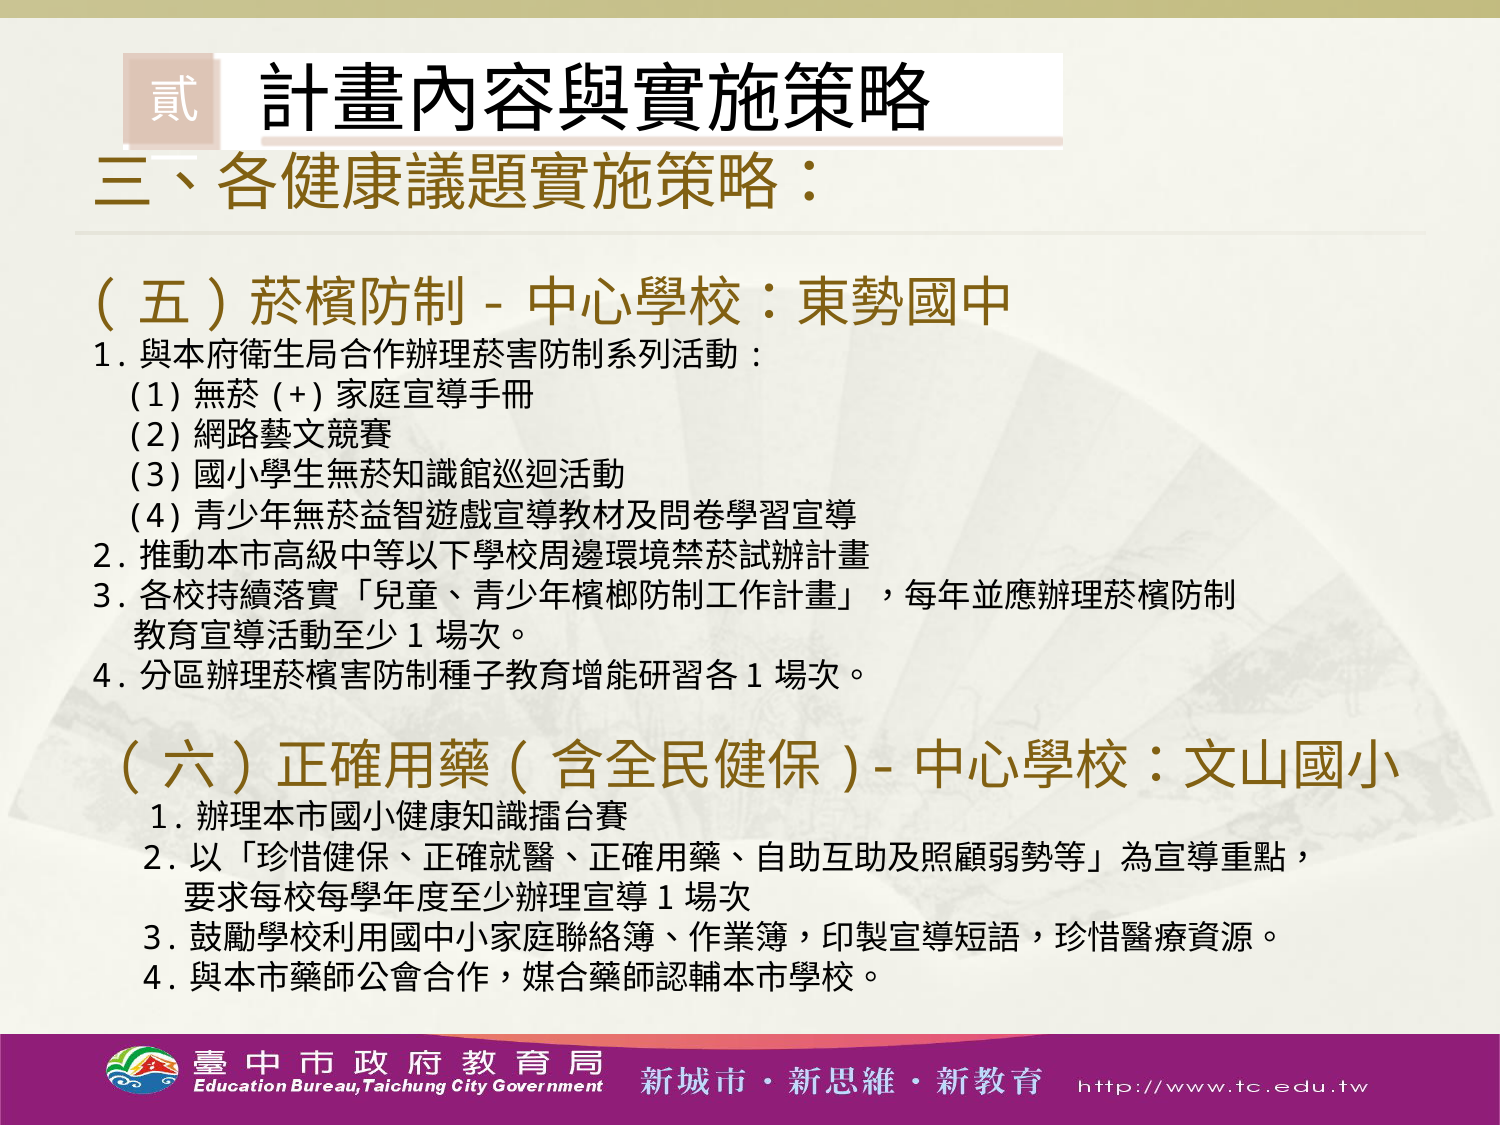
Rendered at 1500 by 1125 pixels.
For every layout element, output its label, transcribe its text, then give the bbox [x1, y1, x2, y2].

picture [0, 18, 1500, 1125]
text_box 計畫內容與實施策略 [242, 42, 1377, 149]
text_box 貳一 [134, 60, 199, 196]
list 三、各健康議題實施策略： (五)菸檳防制-中心學校：東勢國中 1.與本府衛生局合作辦理菸害防制系列活動: (1)無菸(+)家庭宣導手冊 (2)網路藝文競賽 (3)國小學生無菸知識館巡迴活動 (4)青少年無菸益智遊戲宣導教材及問卷學習宣導 2.推動本市高級中等以下學校周邊環境禁菸試辦計畫 3.各校持續落實「兒童、青少年檳榔防制工作計畫」，每年並應辦理菸檳防制 教育宣導活動至少1場次。 4.分區辦理菸檳害防制種子教育增能研習各1場次。 (六)正確用藥(含全民健保)-中心學校：文山國小 1.辦理本市國小健康知識擂台賽 2.以「珍惜健保、正確就醫、正確用藥、自助互助及照顧弱勢等」為宣導重點， 要求每校每學年度至少辦理宣導1場次 3.鼓勵學校利用國中小家庭聯絡簿、作業簿，印製宣導短語，珍惜醫療資源。 4.與本市藥師公會合作，媒合藥師認輔本市學校。 [76, 148, 1459, 1034]
